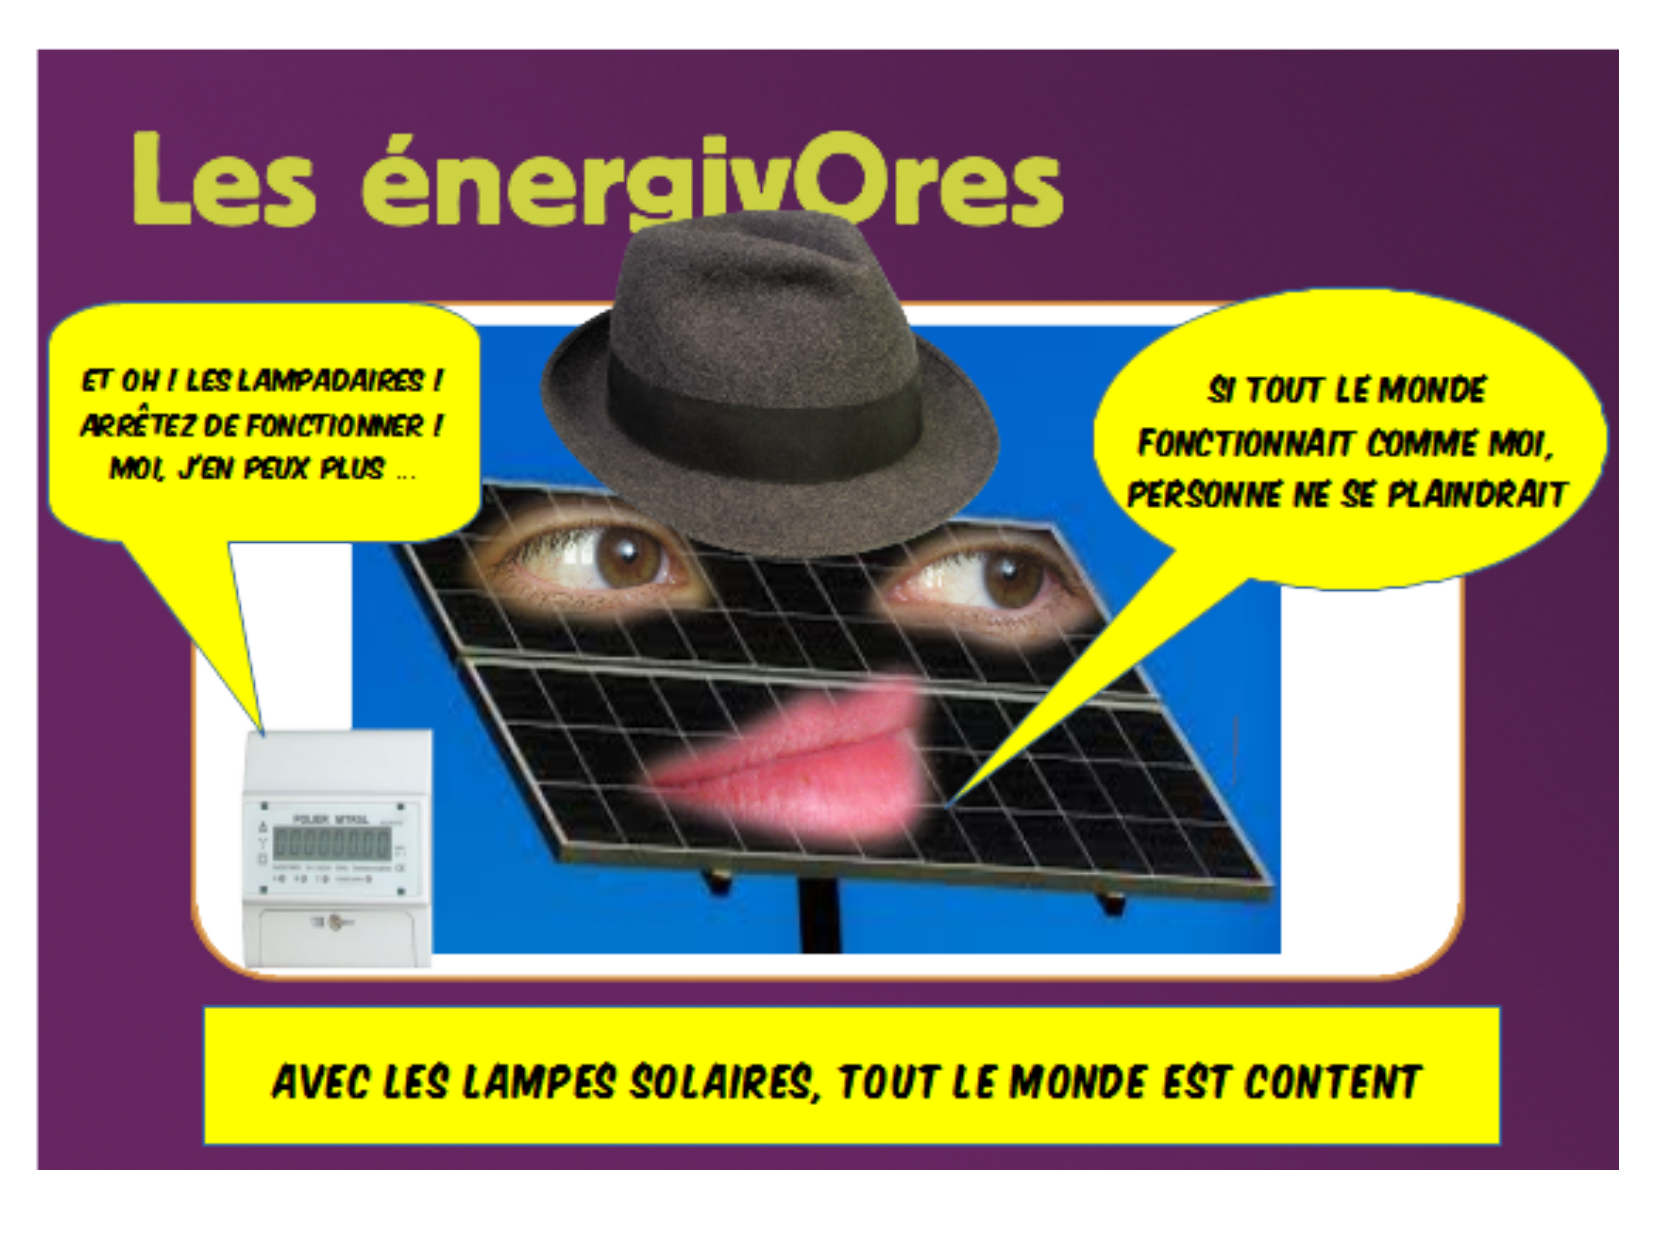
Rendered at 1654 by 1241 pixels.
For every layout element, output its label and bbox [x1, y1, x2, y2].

picture [36, 47, 1619, 1170]
